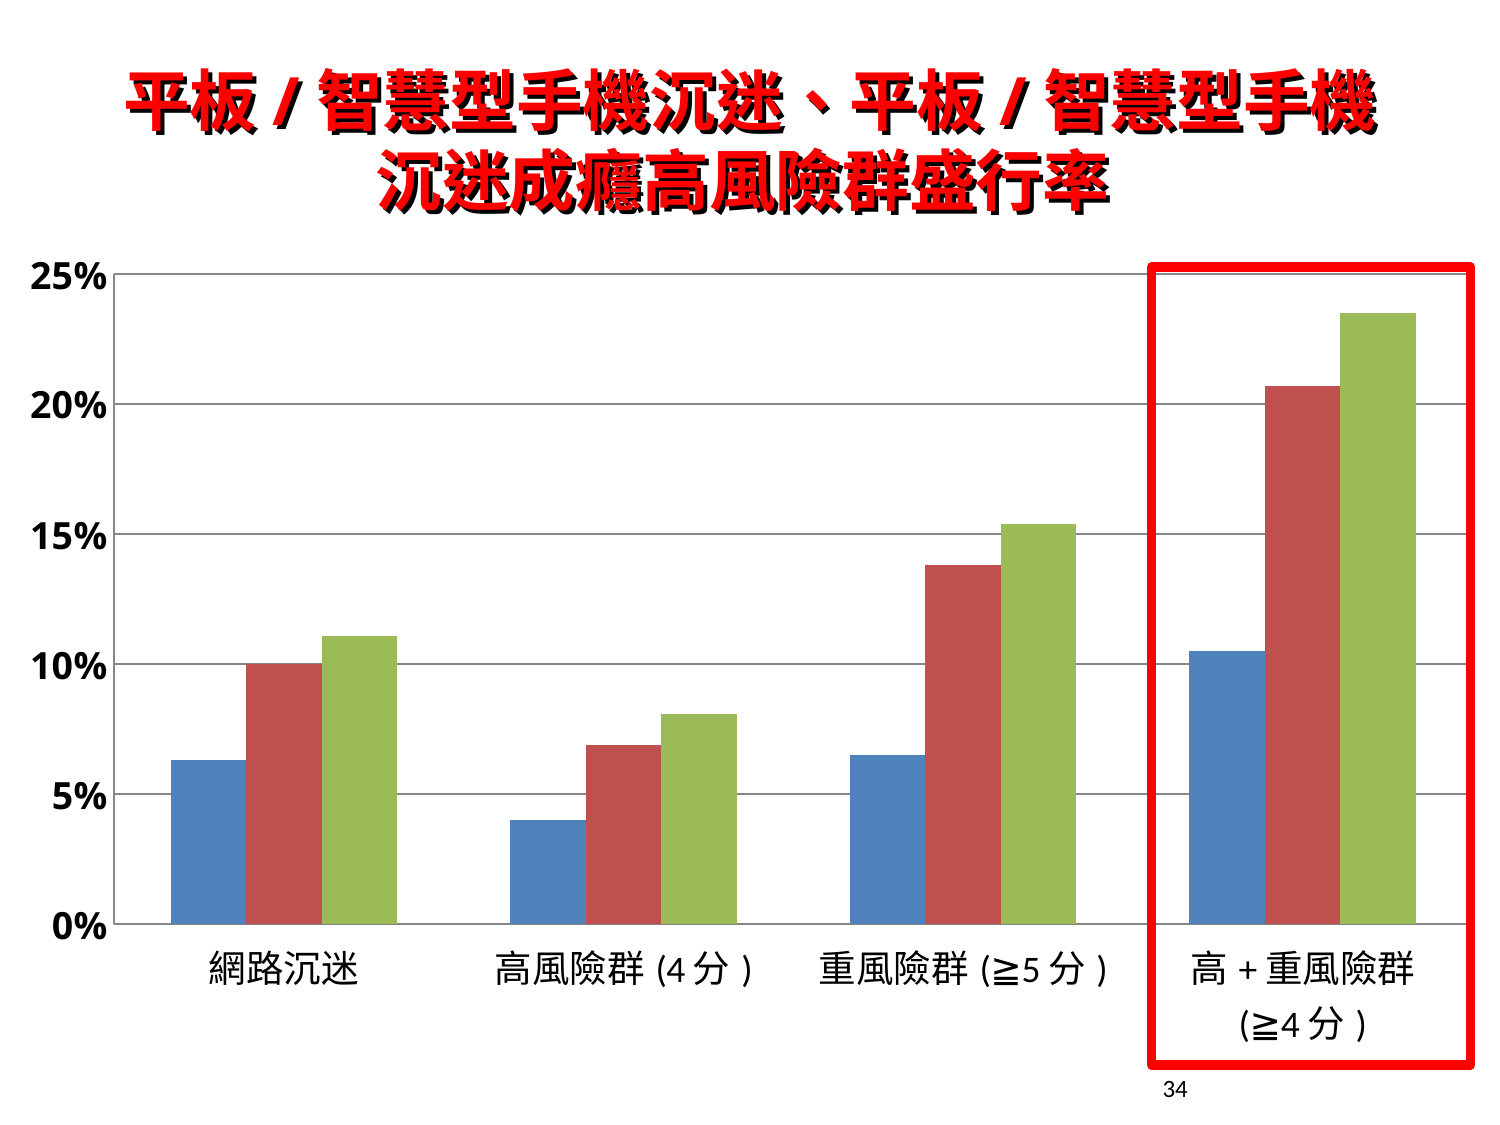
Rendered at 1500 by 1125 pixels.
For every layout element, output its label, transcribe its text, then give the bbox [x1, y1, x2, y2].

title 平板/智慧型手機沉迷、平板/智慧型手機 沉迷成癮高風險群盛行率 [75, 45, 1426, 231]
chart [0, 231, 1500, 1066]
text_box 34 [1147, 1065, 1498, 1125]
chart [1156, 272, 1466, 1060]
